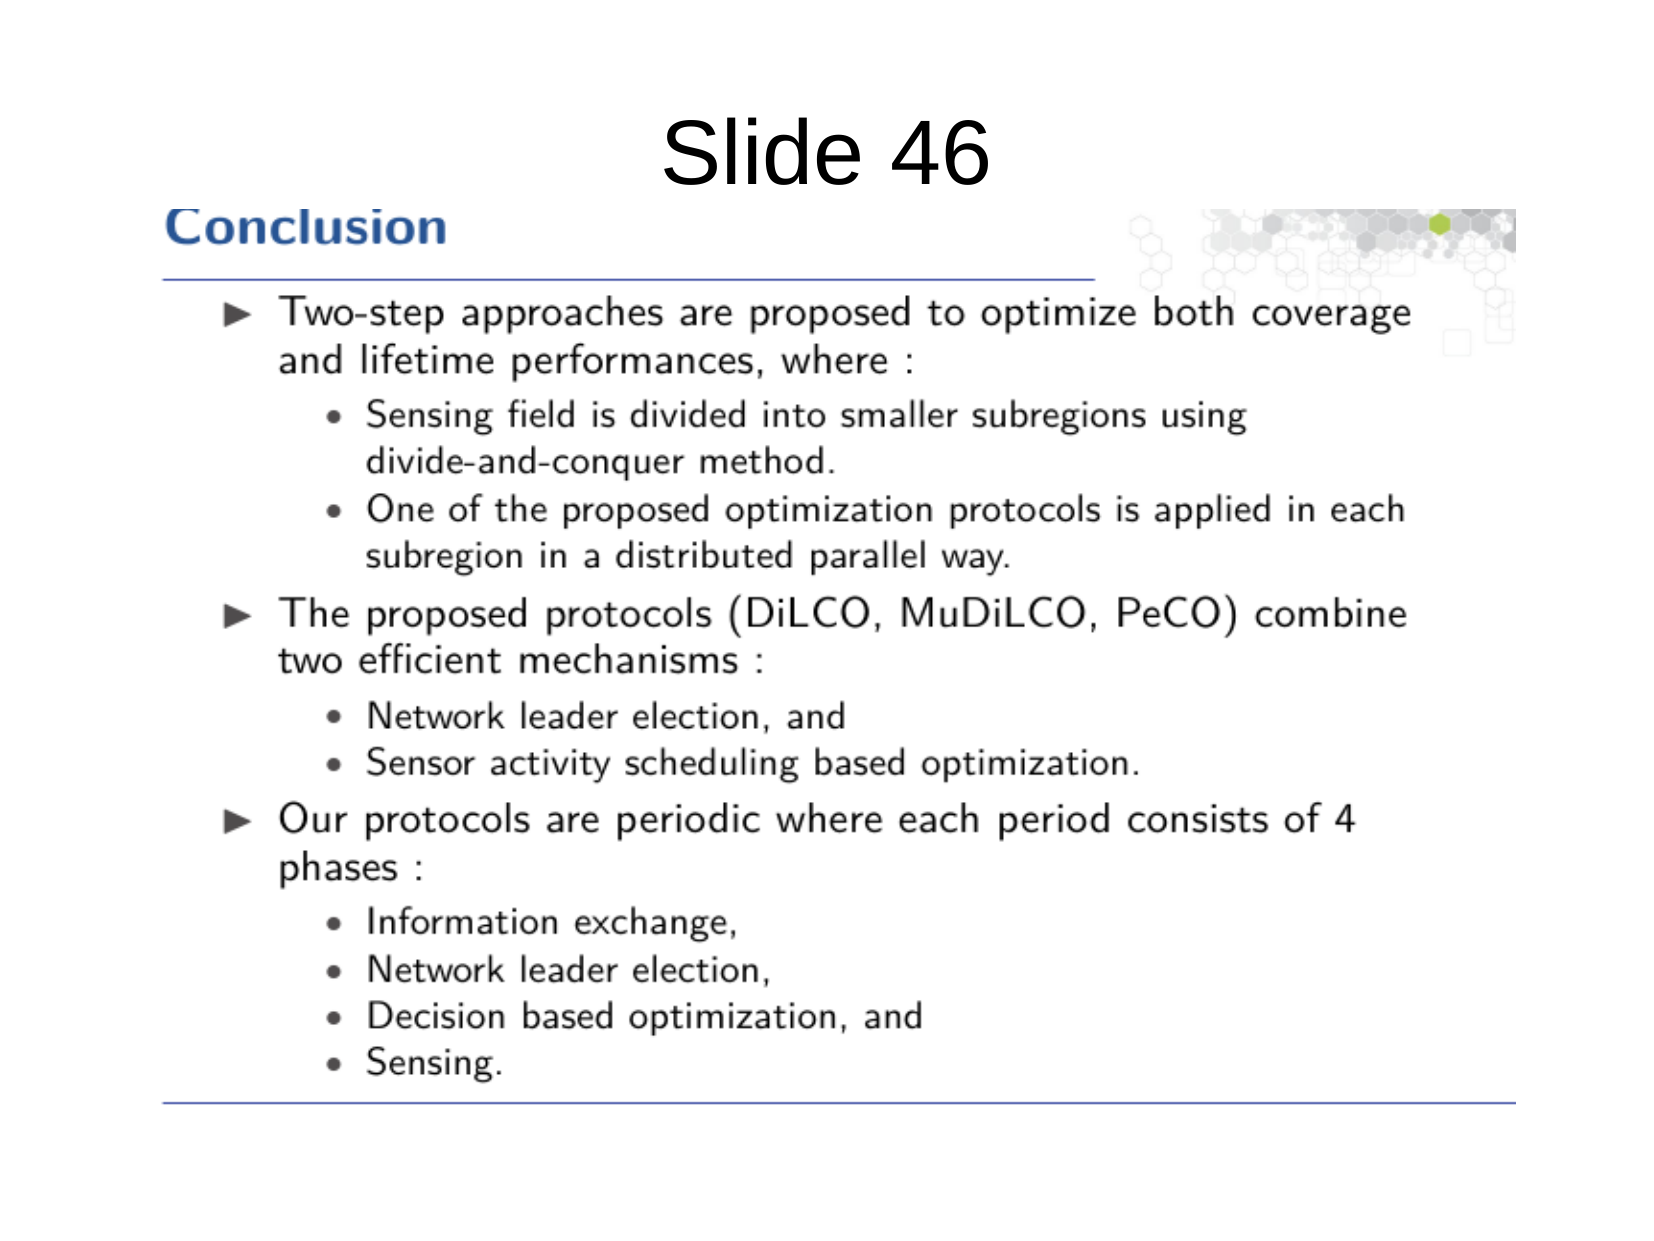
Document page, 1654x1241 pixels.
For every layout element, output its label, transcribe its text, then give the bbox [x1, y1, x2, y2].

title Slide 46 [82, 49, 1571, 257]
picture [135, 209, 1516, 1111]
